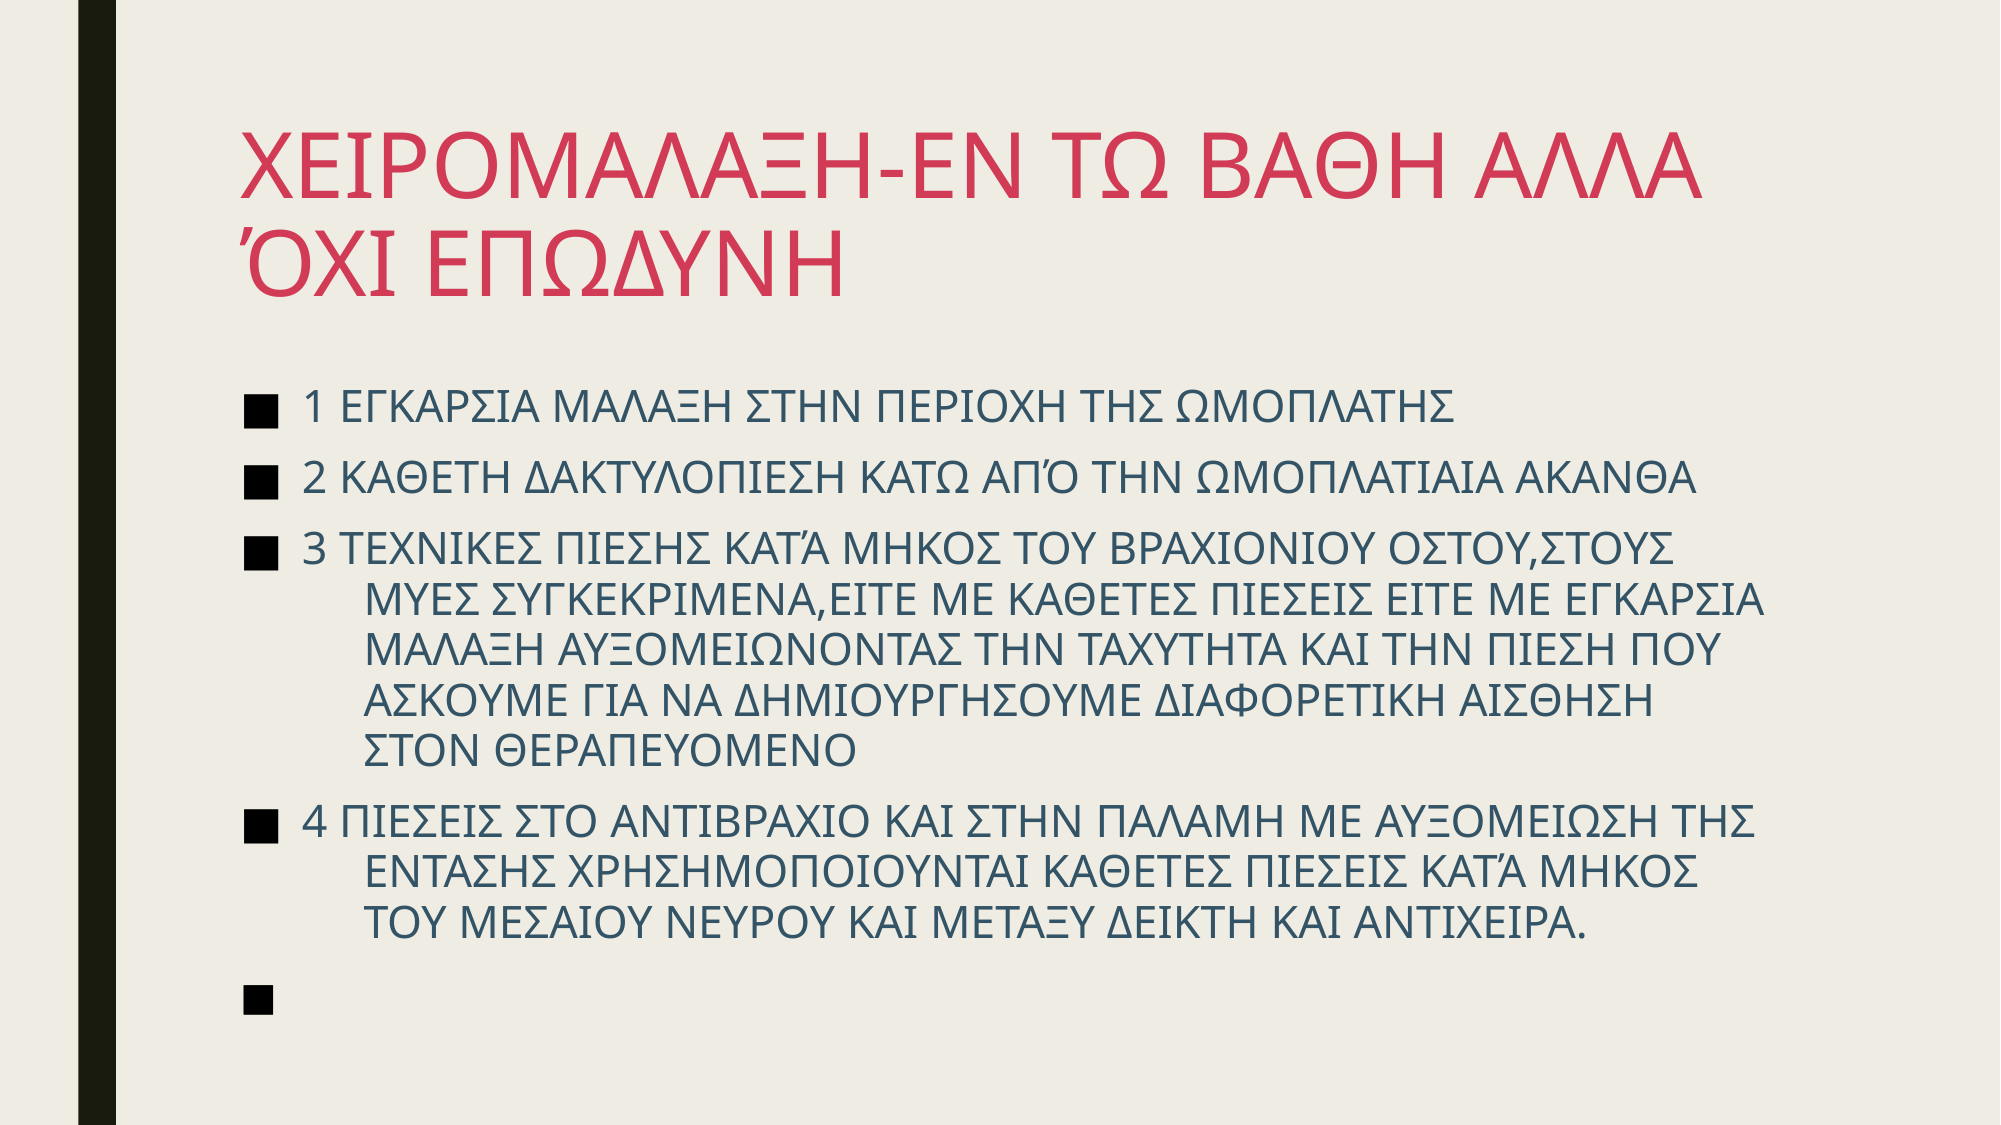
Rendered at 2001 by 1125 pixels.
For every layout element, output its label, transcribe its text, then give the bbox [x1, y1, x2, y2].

list 1 ΕΓΚΑΡΣΙΑ ΜΑΛΑΞΗ ΣΤΗΝ ΠΕΡΙΟΧΗ ΤΗΣ ΩΜΟΠΛΑΤΗΣ 2 ΚΑΘΕΤΗ ΔΑΚΤΥΛΟΠΙΕΣΗ ΚΑΤΩ ΑΠΌ ΤΗΝ ΩΜΟΠΛΑΤΙΑΙΑ ΑΚΑΝΘΑ 3 ΤΕΧΝΙΚΕΣ ΠΙΕΣΗΣ ΚΑΤΆ ΜΗΚΟΣ ΤΟΥ ΒΡΑΧΙΟΝΙΟΥ ΟΣΤΟΥ,ΣΤΟΥΣ ΜΥΕΣ ΣΥΓΚΕΚΡΙΜΕΝΑ,ΕΙΤΕ ΜΕ ΚΑΘΕΤΕΣ ΠΙΕΣΕΙΣ ΕΙΤΕ ΜΕ ΕΓΚΑΡΣΙΑ ΜΑΛΑΞΗ ΑΥΞΟΜΕΙΩΝΟΝΤΑΣ ΤΗΝ ΤΑΧΥΤΗΤΑ ΚΑΙ ΤΗΝ ΠΙΕΣΗ ΠΟΥ ΑΣΚΟΥΜΕ ΓΙΑ ΝΑ ΔΗΜΙΟΥΡΓΗΣΟΥΜΕ ΔΙΑΦΟΡΕΤΙΚΗ ΑΙΣΘΗΣΗ ΣΤΟΝ ΘΕΡΑΠΕΥΟΜΕΝΟ 4 ΠΙΕΣΕΙΣ ΣΤΟ ΑΝΤΙΒΡΑΧΙΟ ΚΑΙ ΣΤΗΝ ΠΑΛΑΜΗ ΜΕ ΑΥΞΟΜΕΙΩΣΗ ΤΗΣ ΕΝΤΑΣΗΣ ΧΡΗΣΗΜΟΠΟΙΟΥΝΤΑΙ ΚΑΘΕΤΕΣ ΠΙΕΣΕΙΣ ΚΑΤΆ ΜΗΚΟΣ ΤΟΥ ΜΕΣΑΙΟΥ ΝΕΥΡΟΥ ΚΑΙ ΜΕΤΑΞΥ ΔΕΙΚΤΗ ΚΑΙ ΑΝΤΙΧΕΙΡΑ. [225, 375, 1801, 963]
title ΧΕΙΡΟΜΑΛΑΞΗ-ΕΝ ΤΩ ΒΑΘΗ ΑΛΛΑ ΌΧΙ ΕΠΩΔΥΝΗ [225, 112, 1801, 357]
